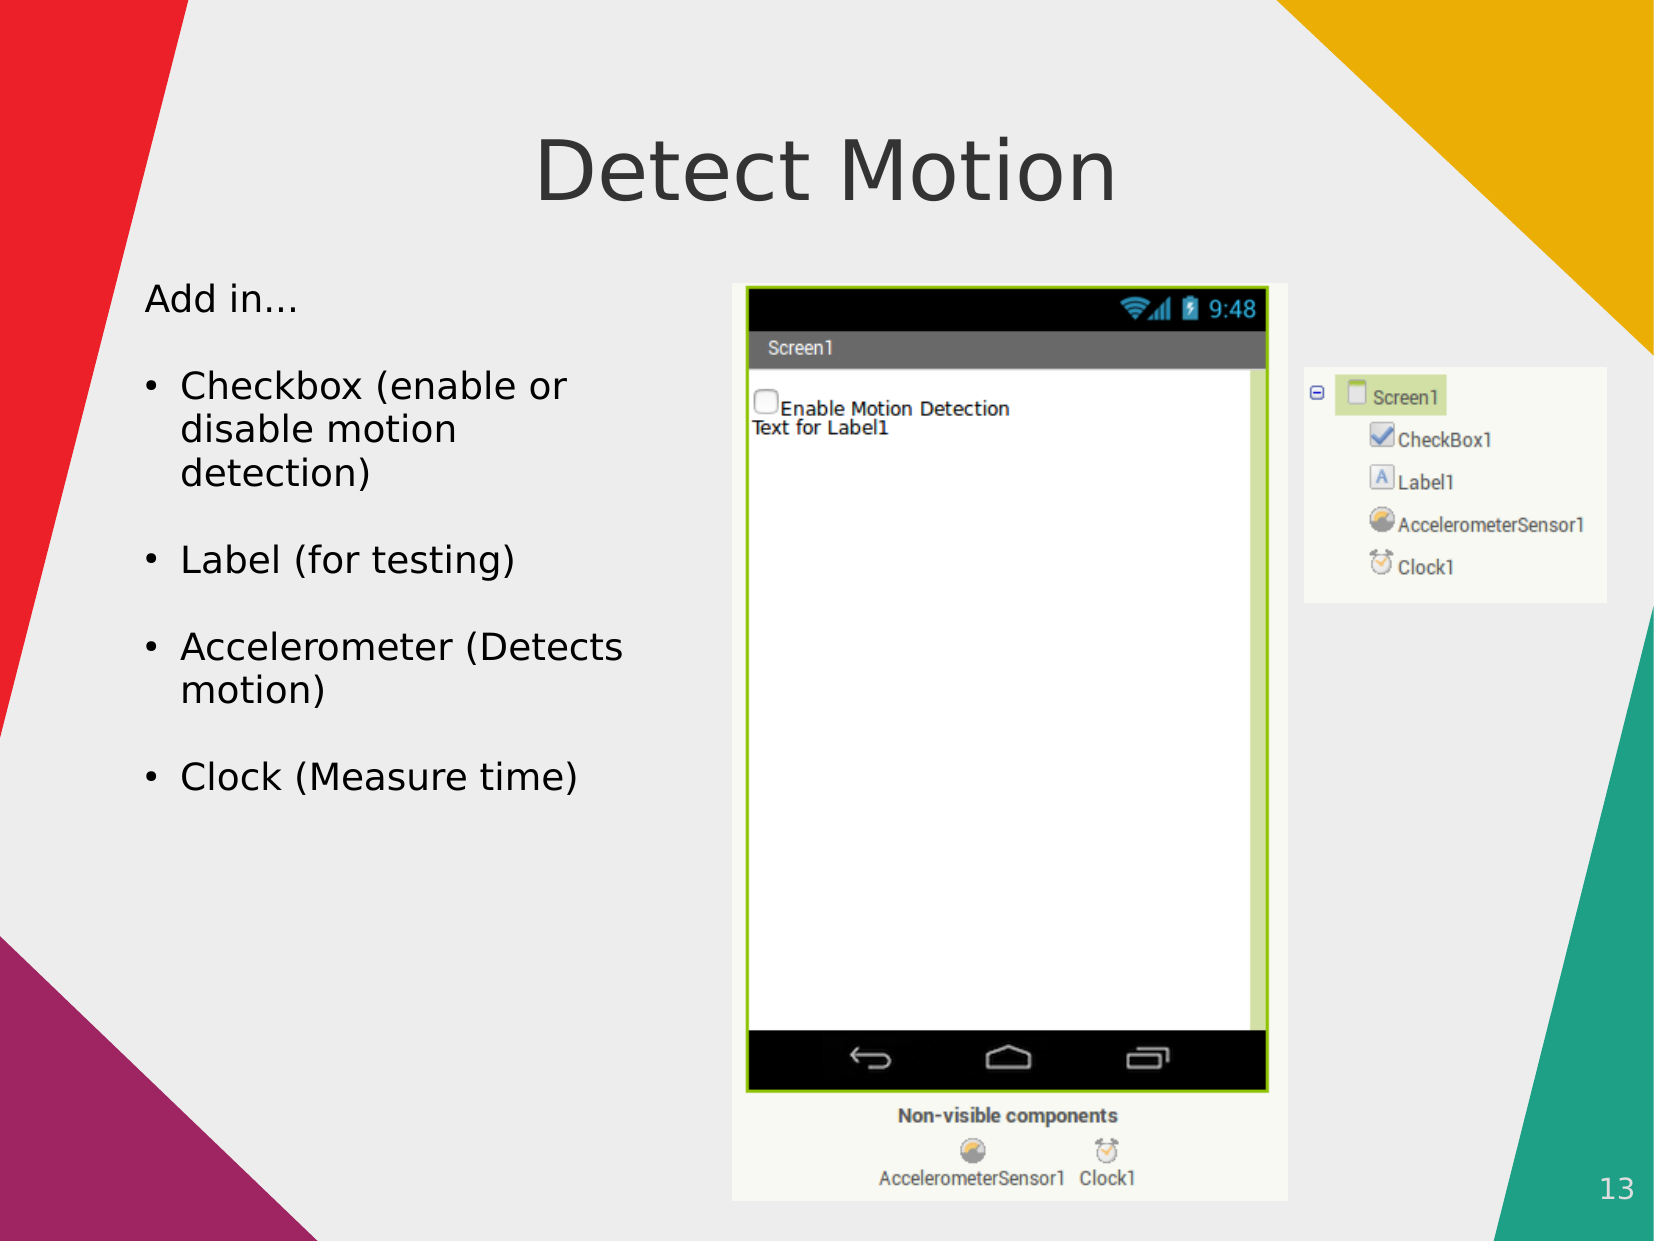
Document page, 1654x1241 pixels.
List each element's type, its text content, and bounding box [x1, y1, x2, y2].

picture [1304, 367, 1607, 603]
title Detect Motion [114, 73, 1539, 271]
text_box Add in... Checkbox (enable or disable motion detection) Label (for testing) Accelerometer (Detects motion) Clock (Measure time) [129, 270, 662, 808]
picture [732, 283, 1288, 1201]
